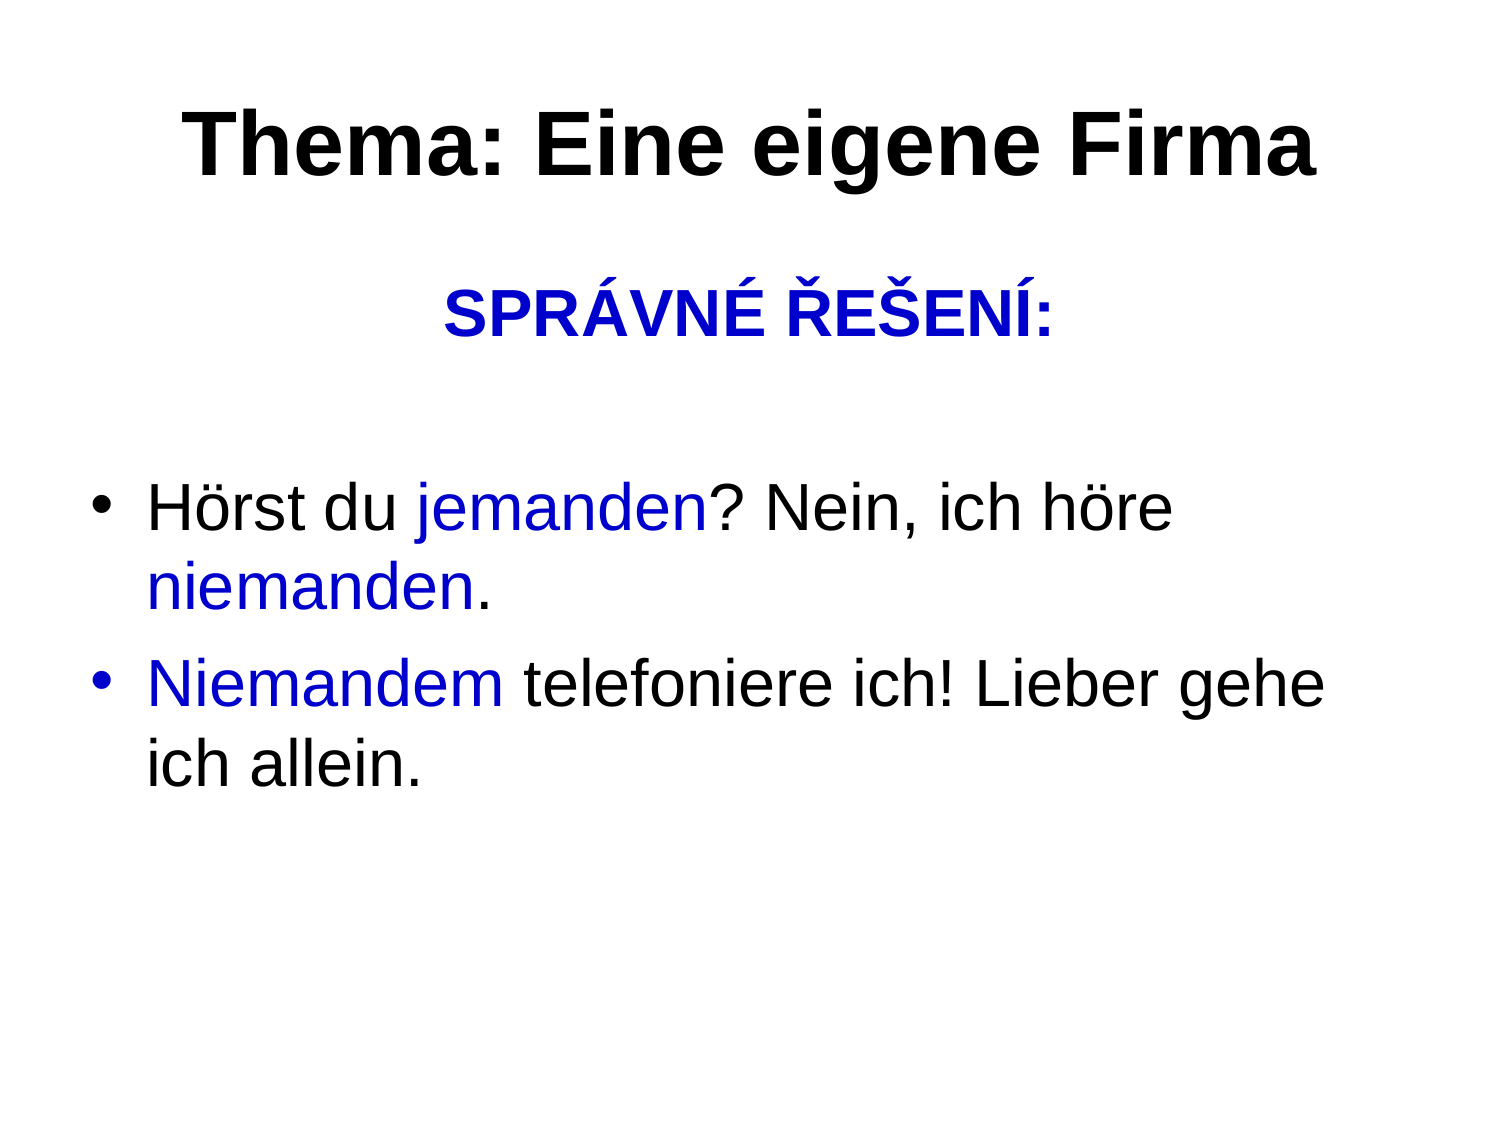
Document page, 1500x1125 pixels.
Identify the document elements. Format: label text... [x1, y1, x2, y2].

list SPRÁVNÉ ŘEŠENÍ: Hörst du jemanden? Nein, ich höre niemanden. Niemandem telefoniere ich! Lieber gehe ich allein. [75, 262, 1426, 1006]
title Thema: Eine eigene Firma [75, 45, 1426, 233]
